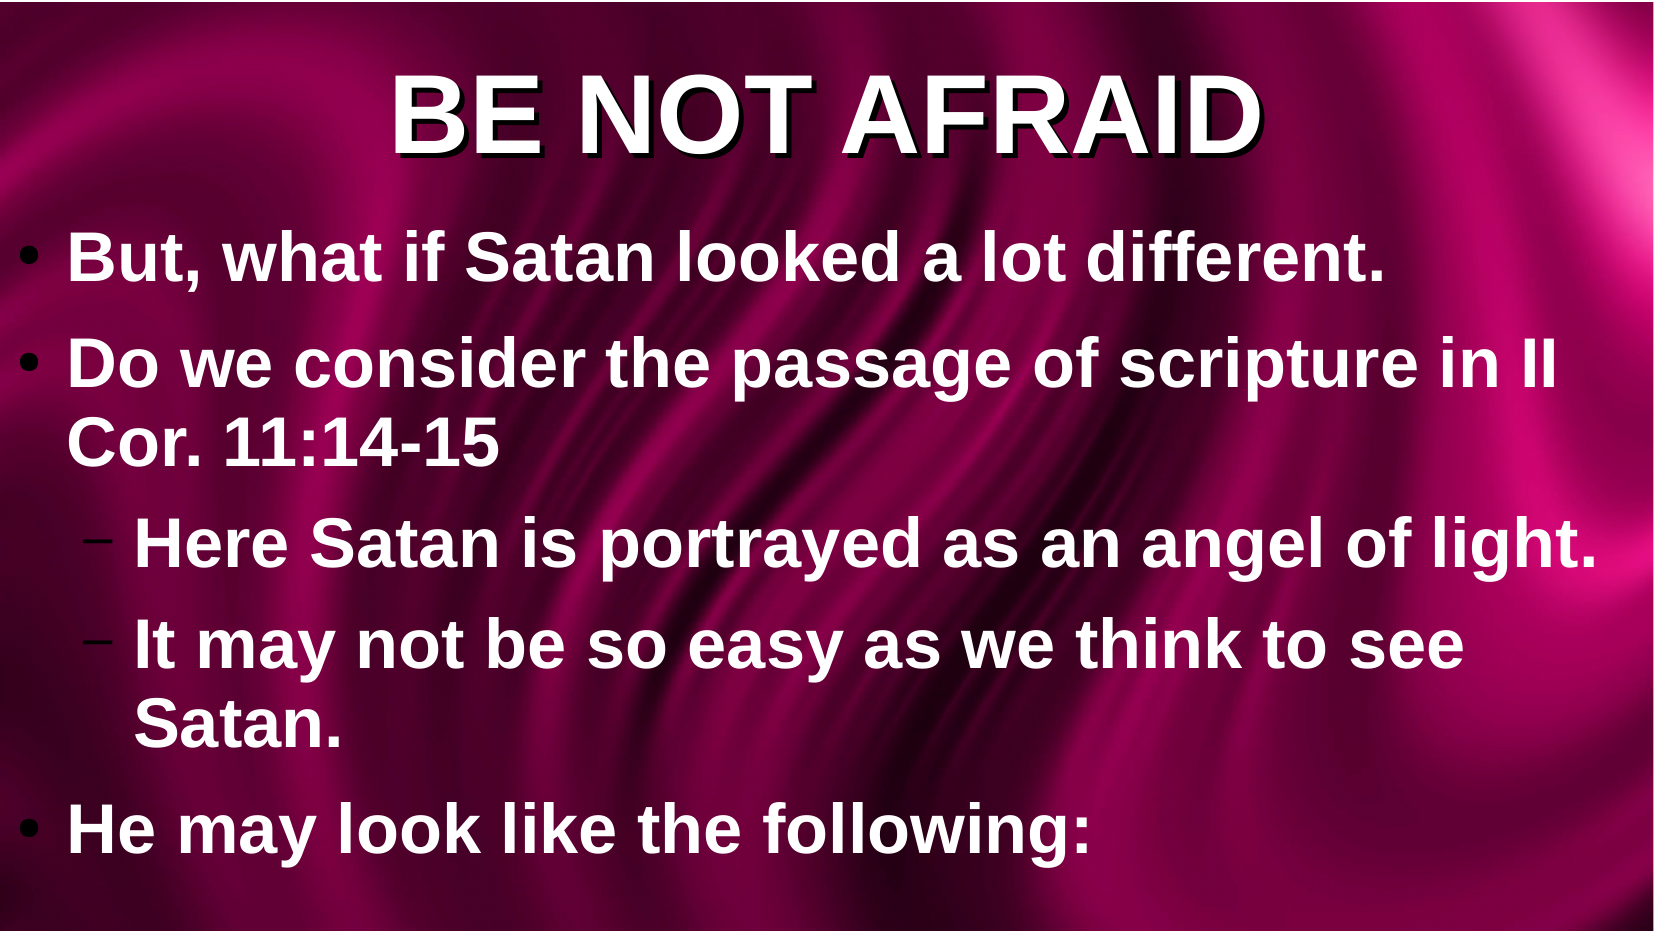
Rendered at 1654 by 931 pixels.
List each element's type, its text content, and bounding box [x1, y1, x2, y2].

list But, what if Satan looked a lot different. Do we consider the passage of scripture in II Cor. 11:14-15 Here Satan is portrayed as an angel of light. It may not be so easy as we think to see Satan. He may look like the following: [0, 217, 1636, 916]
title BE NOT AFRAID [82, 37, 1571, 193]
picture [0, 2, 1654, 931]
